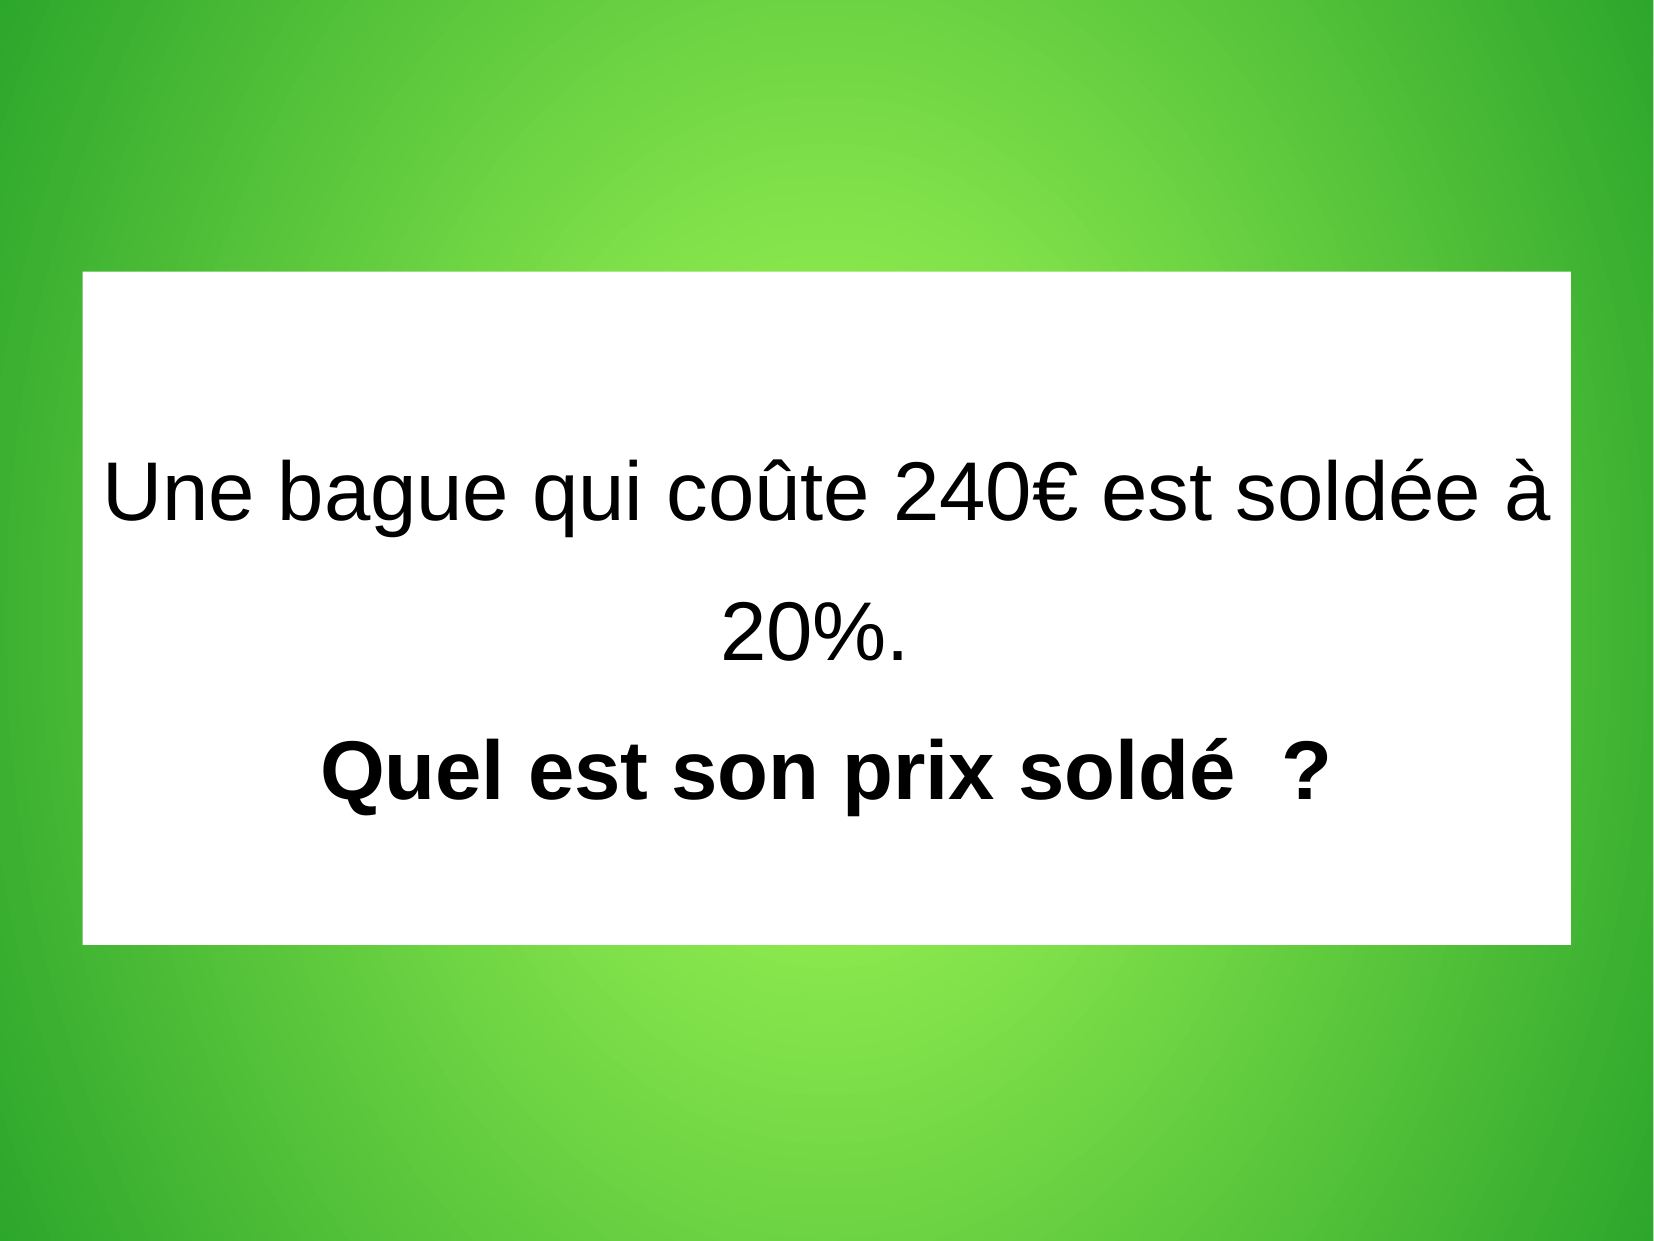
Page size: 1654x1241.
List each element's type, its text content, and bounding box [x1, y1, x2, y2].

picture [0, 0, 1654, 1241]
subtitle Une bague qui coûte 240€ est soldée à 20%. Quel est son prix soldé ? [82, 271, 1571, 945]
